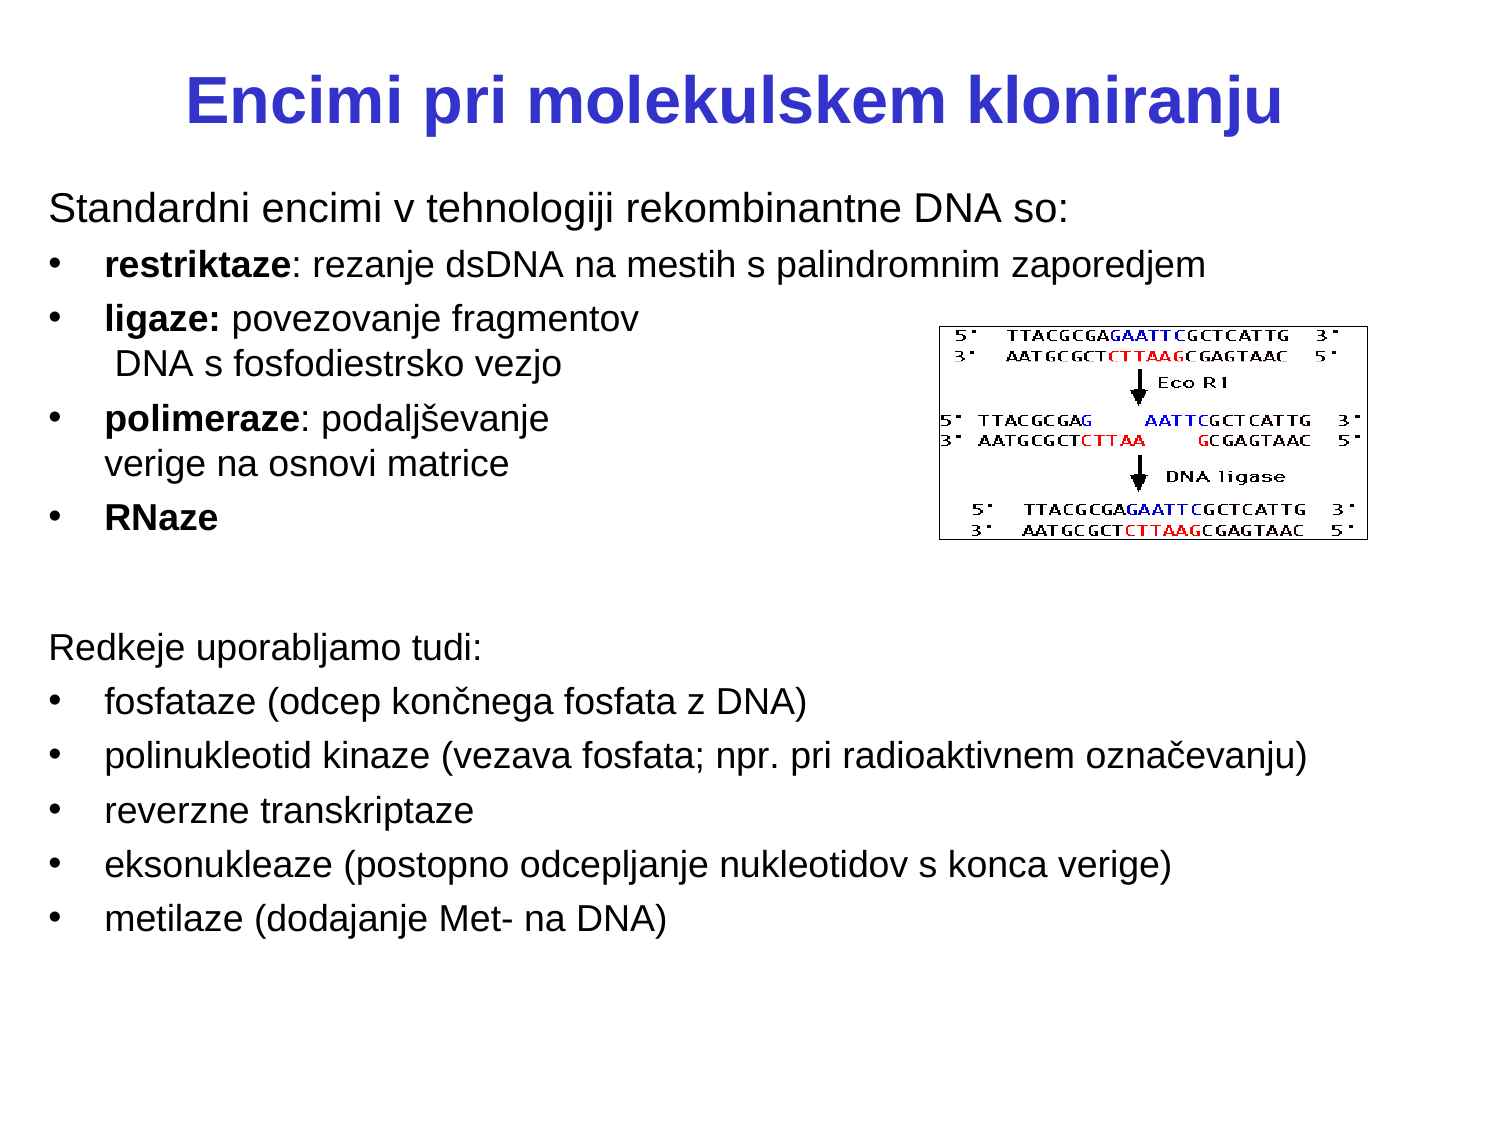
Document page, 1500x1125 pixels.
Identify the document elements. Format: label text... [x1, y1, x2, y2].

picture [939, 326, 1367, 540]
title Encimi pri molekulskem kloniranju [0, 49, 1471, 145]
list Standardni encimi v tehnologiji rekombinantne DNA so: restriktaze: rezanje dsDNA na mestih s palindromnim zaporedjem ligaze: povezovanje fragmentov DNA s fosfodiestrsko vezjo polimeraze: podaljševanje verige na osnovi matrice RNaze Redkeje uporabljamo tudi: fosfataze (odcep končnega fosfata z DNA) polinukleotid kinaze (vezava fosfata; npr. pri radioaktivnem označevanju) reverzne transkriptaze eksonukleaze (postopno odcepljanje nukleotidov s konca verige) metilaze (dodajanje Met- na DNA) [33, 173, 1450, 1074]
